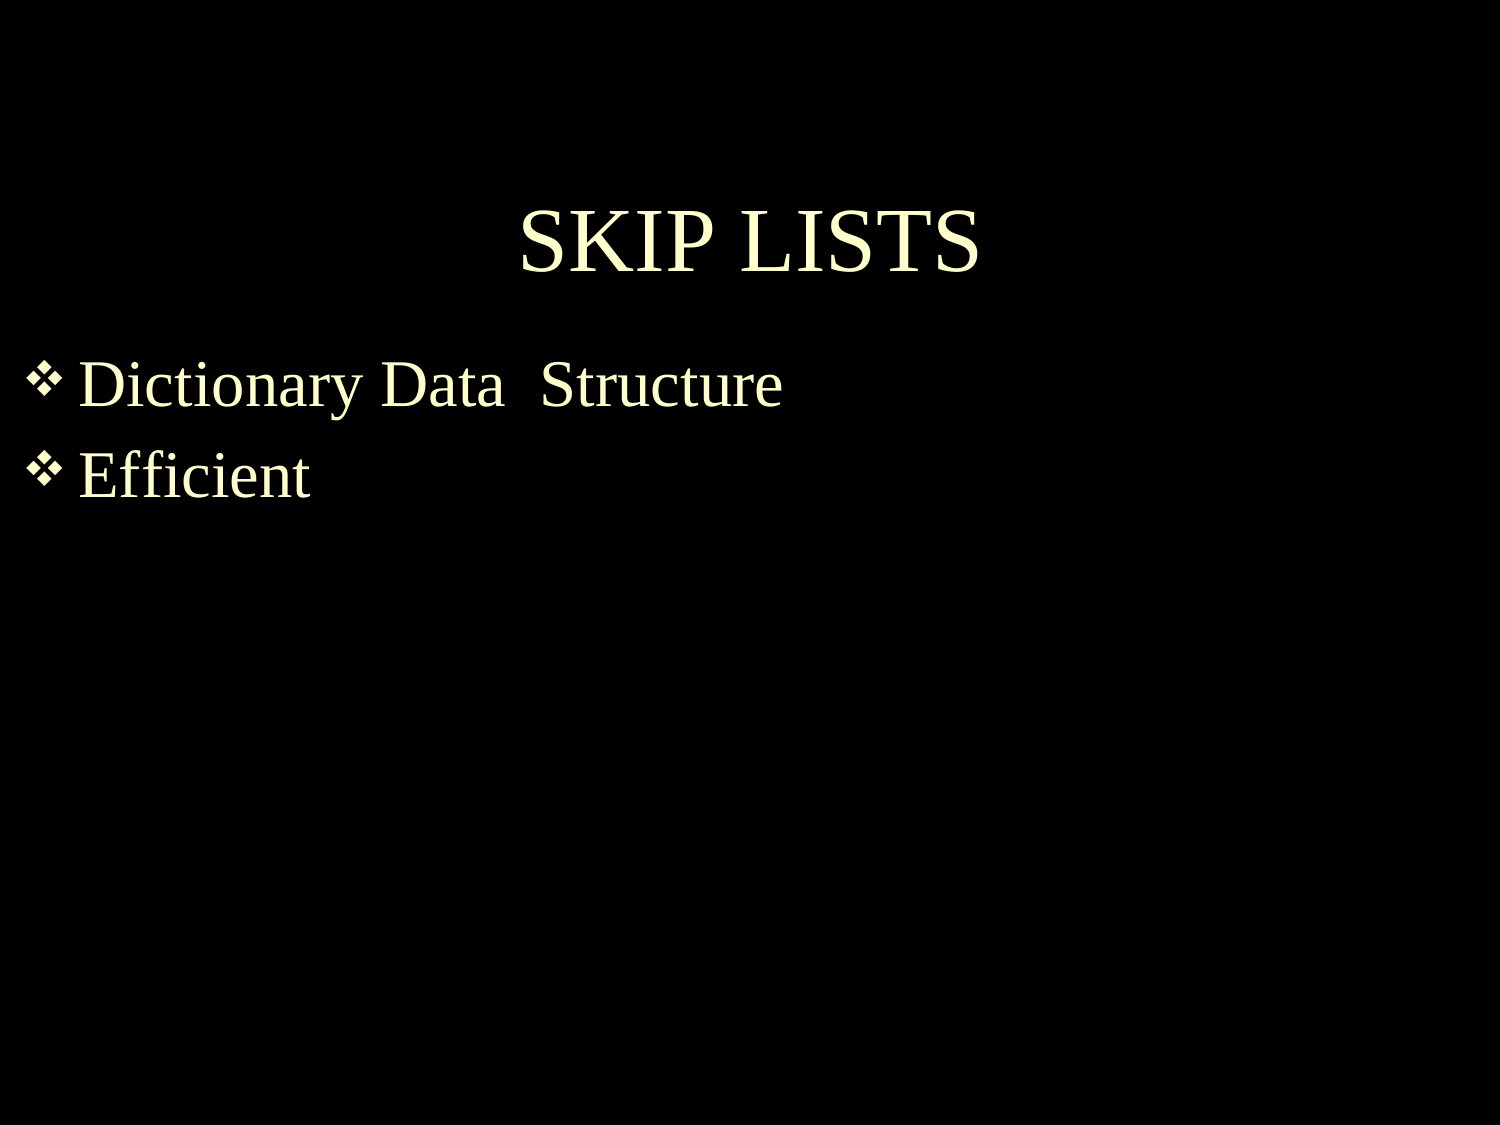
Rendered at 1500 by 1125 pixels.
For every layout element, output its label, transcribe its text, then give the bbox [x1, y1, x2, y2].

title SKIP LISTS [22, 145, 1480, 336]
list Dictionary Data Structure Efficient [22, 347, 1482, 1075]
